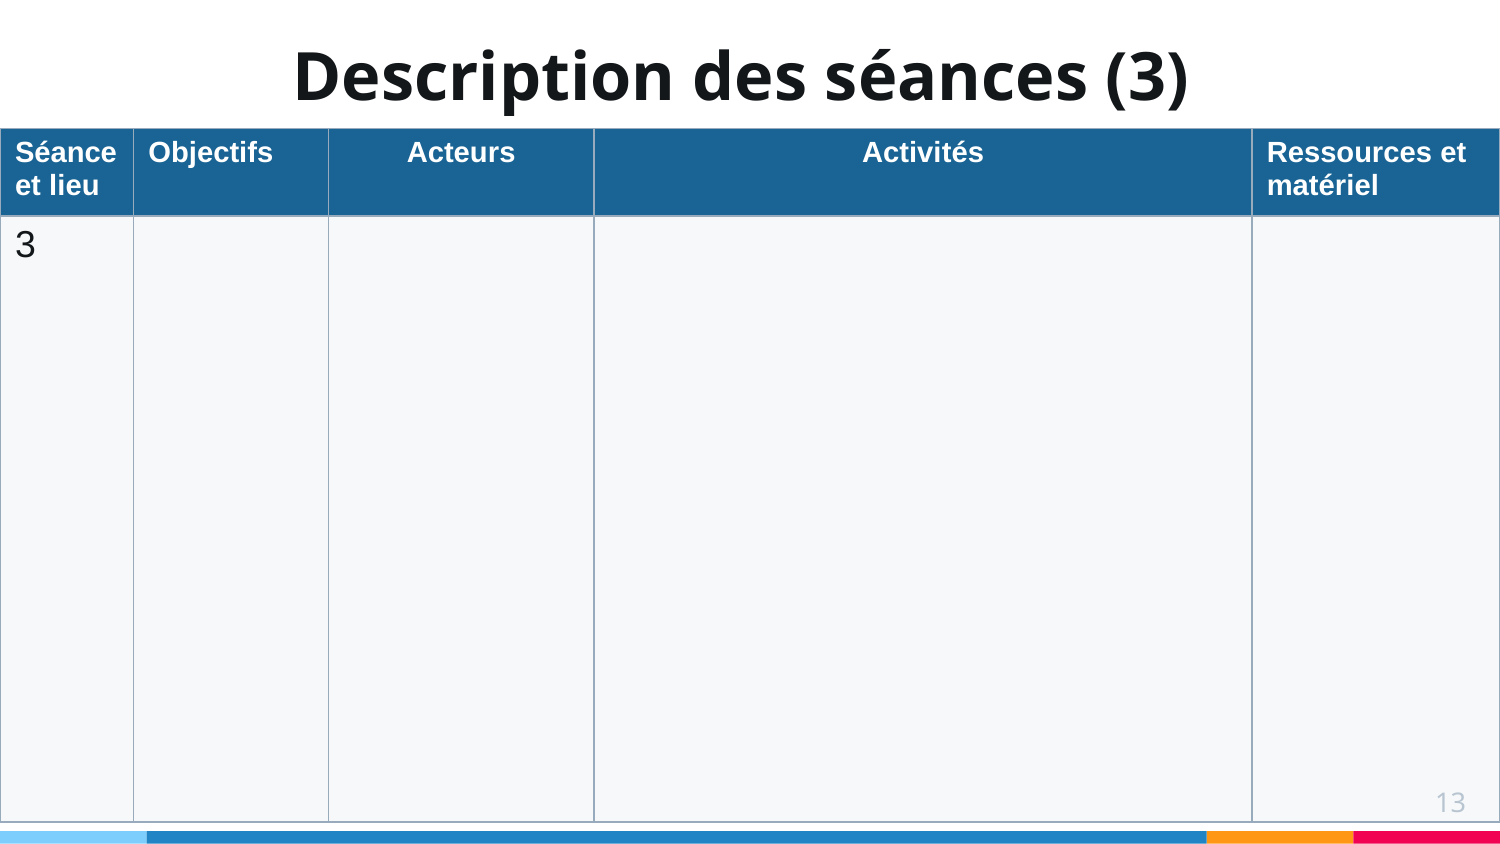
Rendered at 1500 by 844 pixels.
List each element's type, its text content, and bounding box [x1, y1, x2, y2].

table_cell [1253, 217, 1499, 821]
table_header Séance et lieu [1, 129, 133, 215]
table_header Activités [595, 129, 1251, 215]
table_cell [595, 217, 1251, 821]
title Description des séances (3) [0, 0, 1500, 128]
table_cell 3 [1, 217, 133, 821]
table_header Objectifs [134, 129, 328, 215]
table_cell [329, 217, 593, 821]
table_cell [134, 217, 328, 821]
table_header Acteurs [329, 129, 593, 215]
table_header Ressources et matériel [1253, 129, 1499, 215]
